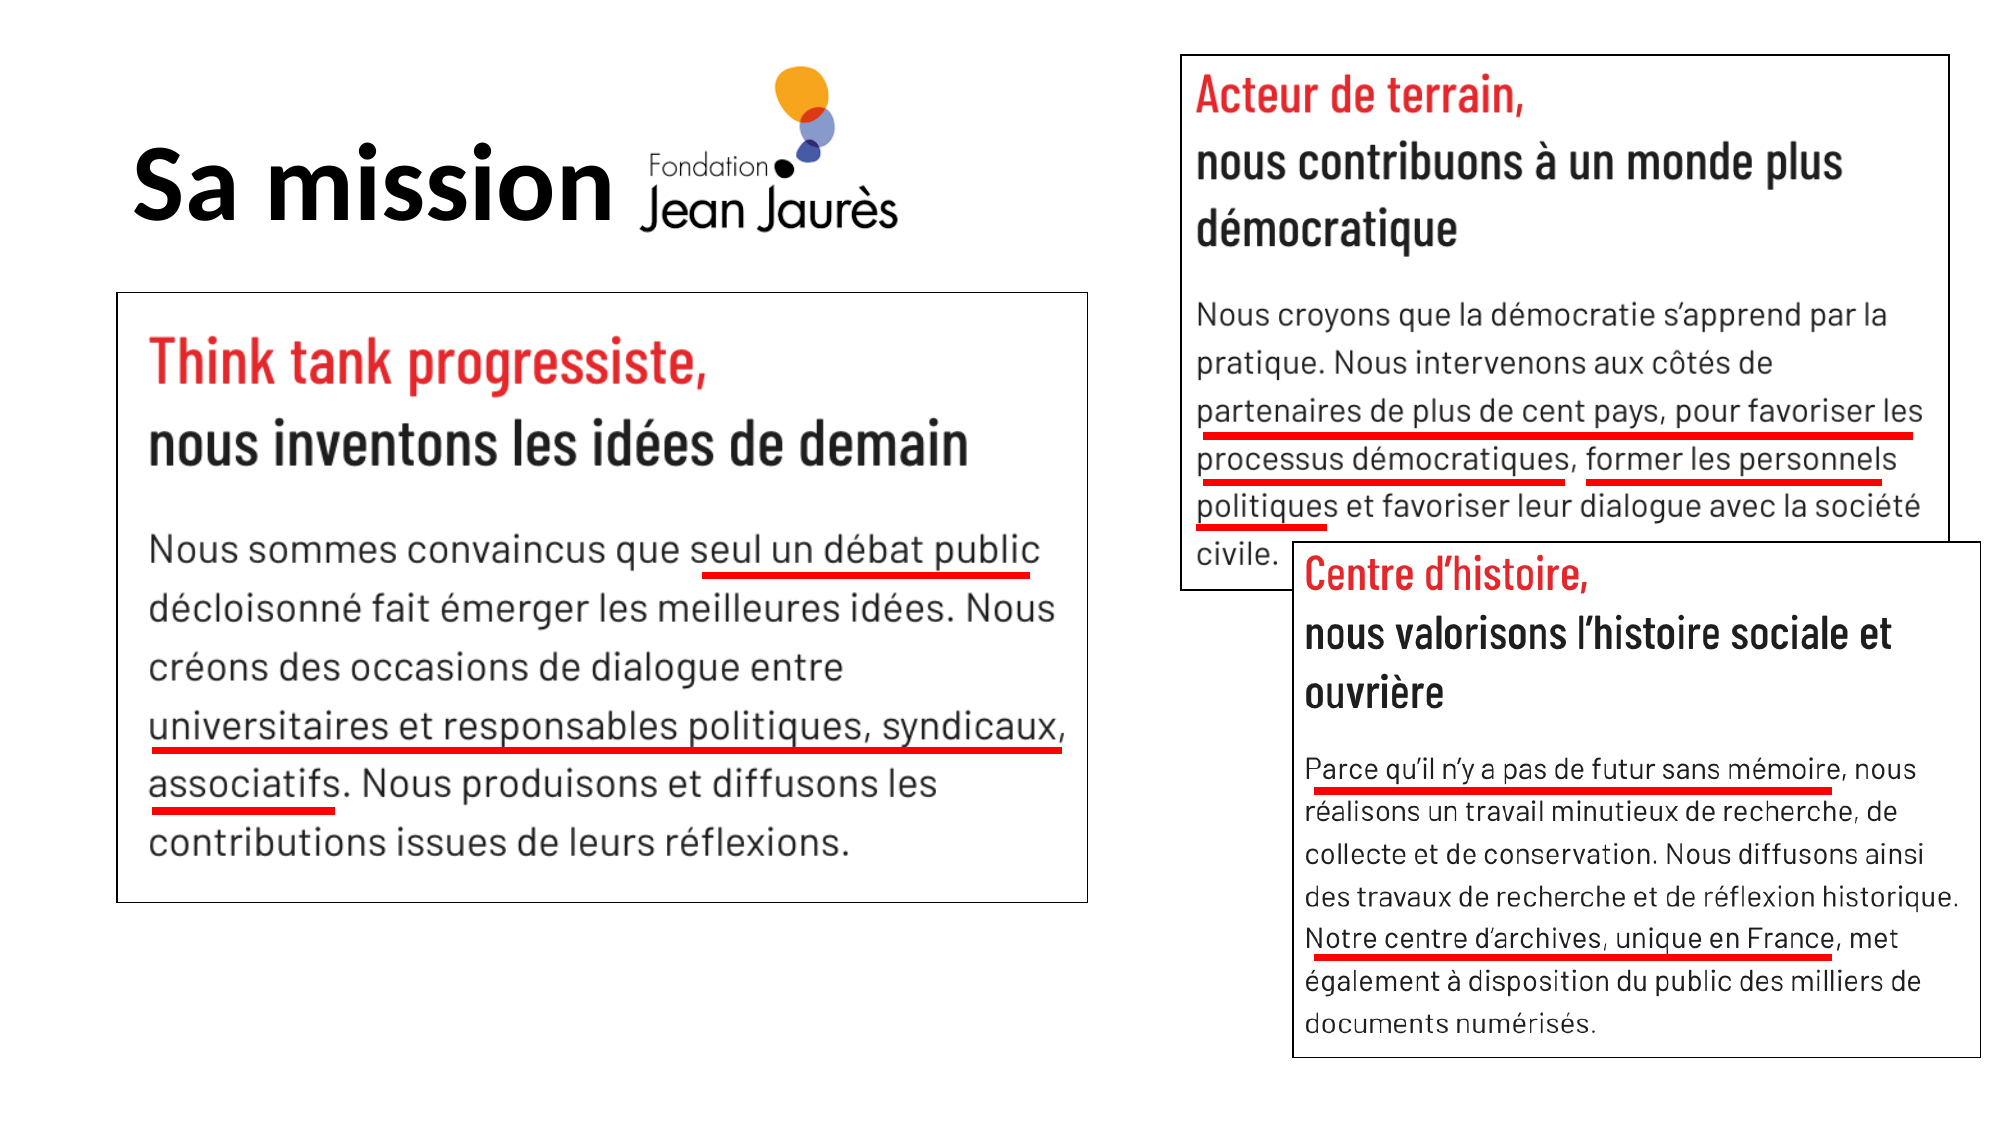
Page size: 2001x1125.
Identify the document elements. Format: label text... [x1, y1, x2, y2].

picture [117, 293, 1087, 902]
picture [1181, 55, 1949, 590]
picture [618, 48, 916, 249]
text_box Sa mission [117, 76, 1180, 294]
picture [1293, 542, 1980, 1057]
